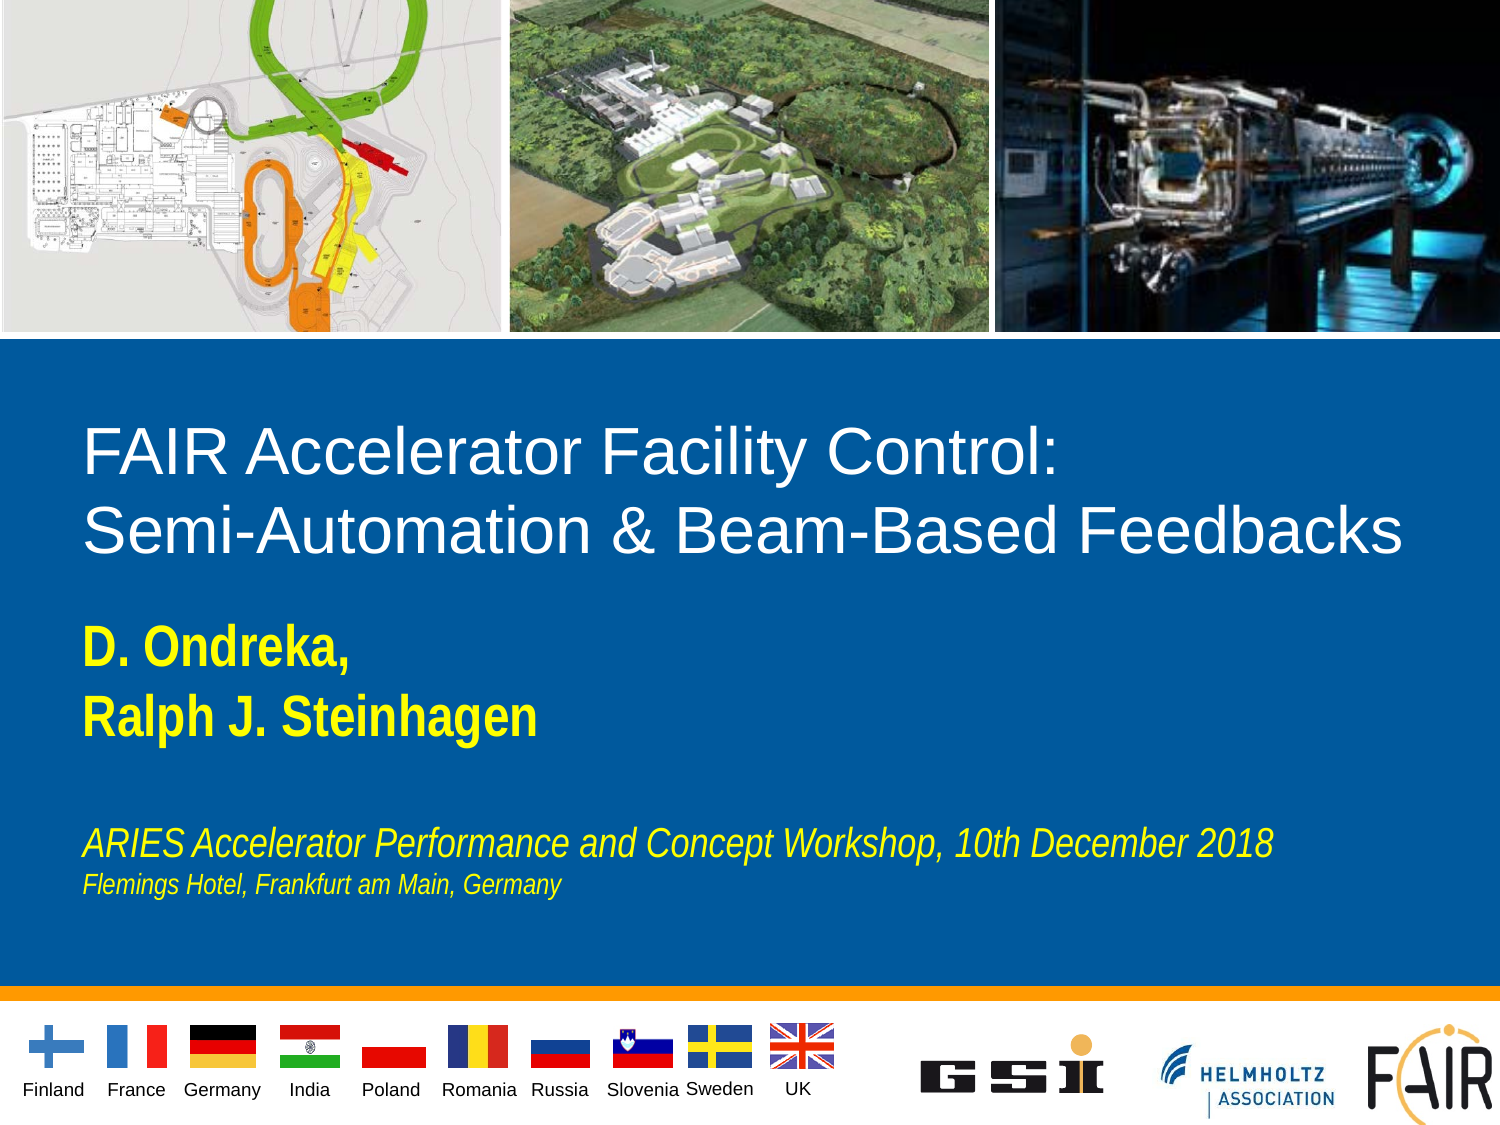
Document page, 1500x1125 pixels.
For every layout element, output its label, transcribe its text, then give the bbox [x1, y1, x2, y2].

text_box Finland [22, 1077, 91, 1101]
picture [0, 0, 503, 332]
picture [448, 1025, 508, 1068]
text_box France [107, 1078, 172, 1101]
picture [688, 1025, 752, 1068]
text_box Poland [361, 1078, 426, 1101]
picture [280, 1025, 340, 1068]
text_box Russia [531, 1077, 595, 1101]
text_box Germany [183, 1078, 267, 1101]
text_box ARIES Accelerator Performance and Concept Workshop, 10th December 2018 Flemings Hotel, Frankfurt am Main, Germany [82, 815, 1430, 866]
text_box Romania [441, 1078, 523, 1101]
picture [1152, 1037, 1342, 1125]
text_box D. Ondreka, Ralph J. Steinhagen [82, 608, 539, 679]
picture [362, 1025, 426, 1068]
picture [29, 1025, 84, 1068]
text_box UK [785, 1076, 822, 1099]
text_box India [289, 1078, 336, 1101]
picture [919, 1032, 1105, 1095]
picture [107, 1025, 167, 1068]
text_box Slovenia [606, 1077, 685, 1100]
text_box FAIR Accelerator Facility Control: Semi-Automation & Beam-Based Feedbacks [82, 407, 1430, 600]
text_box Sweden [685, 1076, 759, 1099]
picture [190, 1025, 256, 1068]
text_box [0, 339, 1500, 1001]
picture [770, 1023, 834, 1069]
picture [613, 1025, 673, 1068]
picture [995, 0, 1500, 332]
picture [1368, 1024, 1492, 1125]
picture [531, 1025, 590, 1068]
picture [509, 0, 989, 332]
